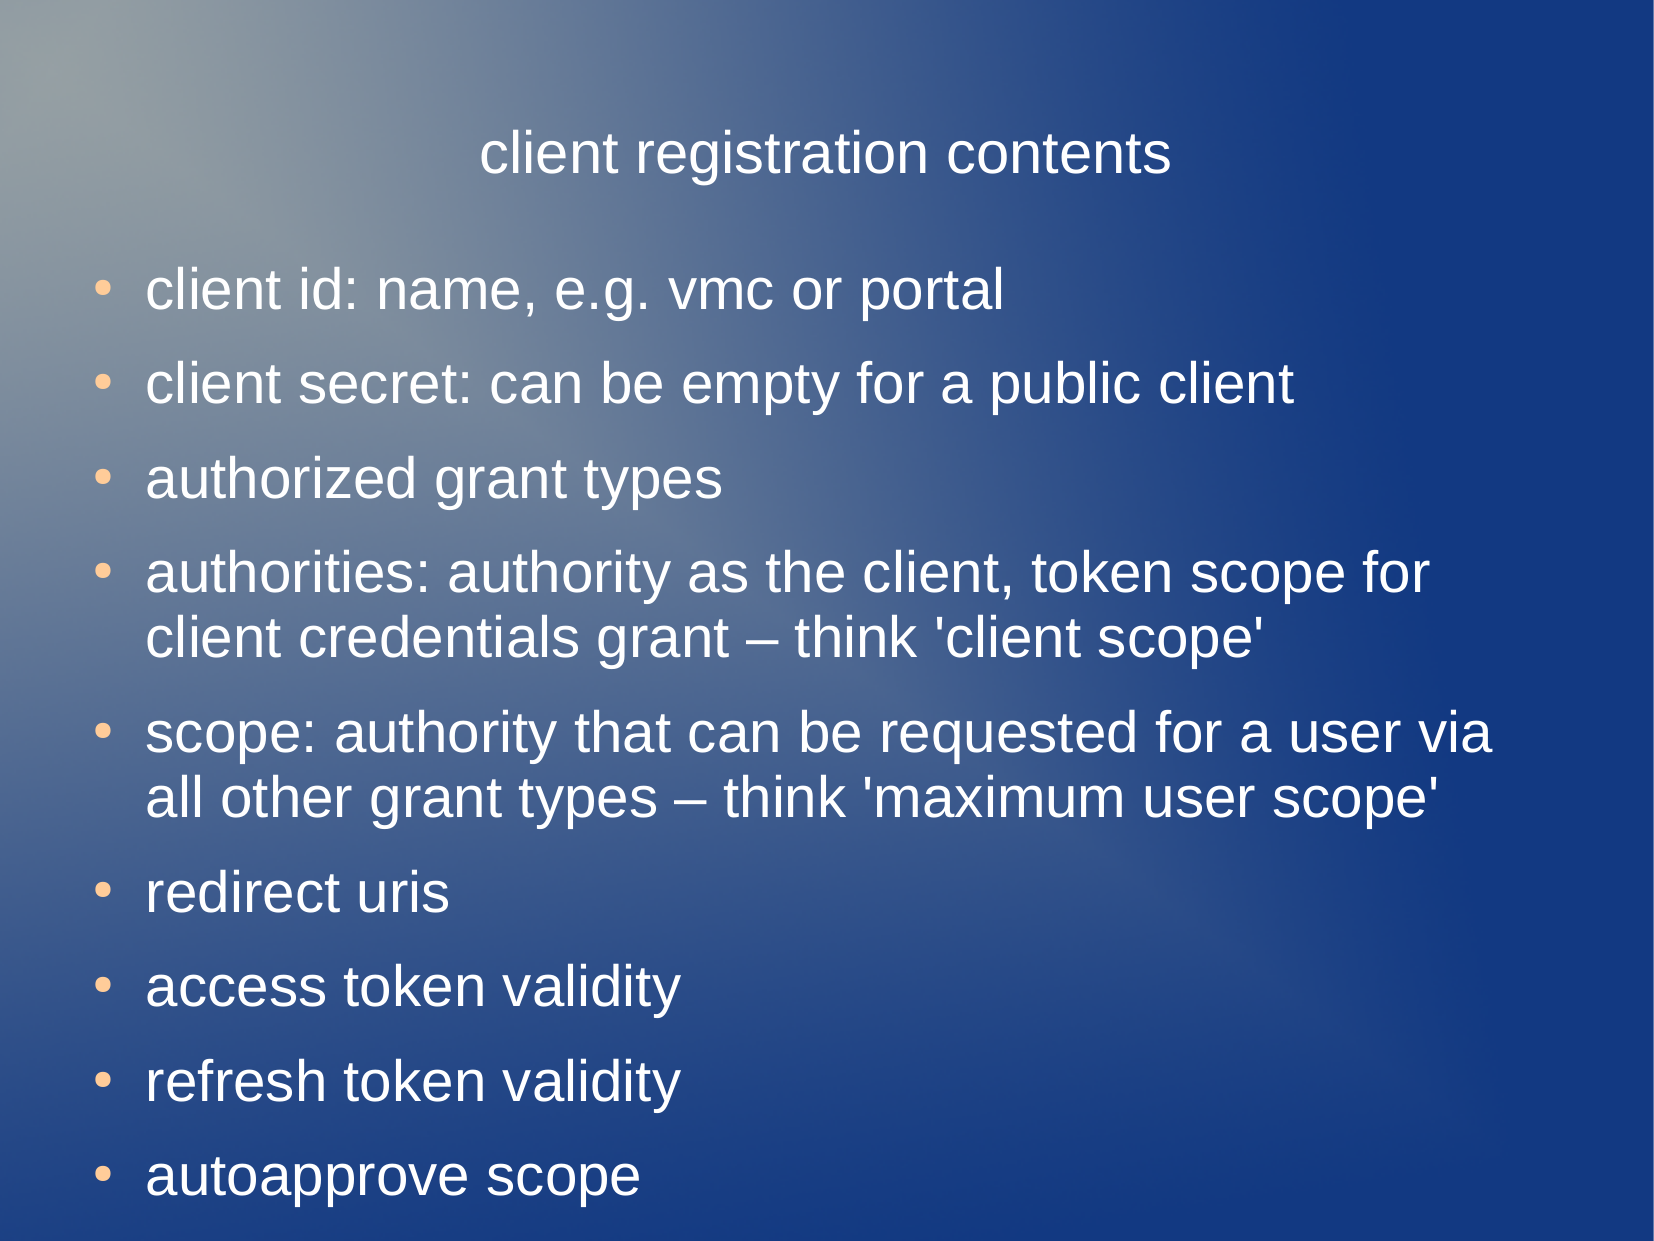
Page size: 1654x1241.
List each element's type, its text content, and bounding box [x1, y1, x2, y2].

list client id: name, e.g. vmc or portal client secret: can be empty for a public client authorized grant types authorities: authority as the client, token scope for client credentials grant – think 'client scope' scope: authority that can be requested for a user via all other grant types – think 'maximum user scope' redirect uris access token validity refresh token validity autoapprove scope [75, 256, 1564, 1208]
picture [0, 0, 1654, 1241]
title client registration contents [82, 49, 1571, 257]
